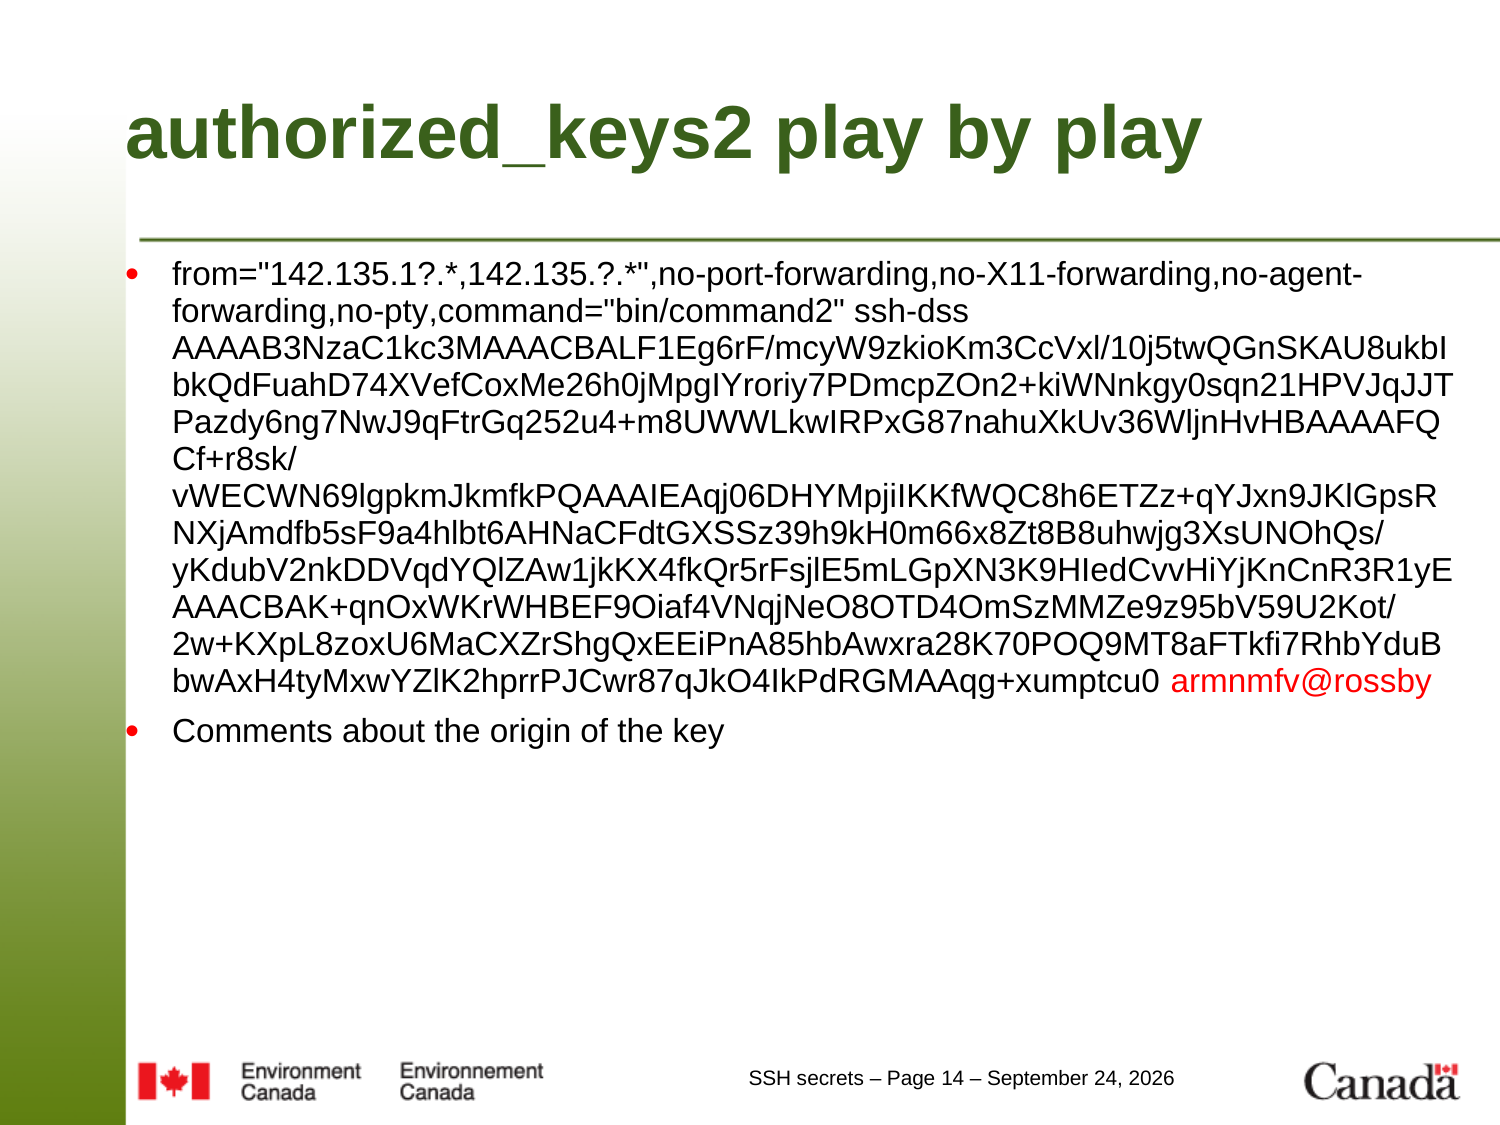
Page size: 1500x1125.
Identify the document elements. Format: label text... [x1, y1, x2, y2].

list from="142.135.1?.*,142.135.?.*",no-port-forwarding,no-X11-forwarding,no-agent-forwarding,no-pty,command="bin/command2" ssh-dss AAAAB3NzaC1kc3MAAACBALF1Eg6rF/mcyW9zkioKm3CcVxl/10j5twQGnSKAU8ukbIbkQdFuahD74XVefCoxMe26h0jMpgIYroriy7PDmcpZOn2+kiWNnkgy0sqn21HPVJqJJTPazdy6ng7NwJ9qFtrGq252u4+m8UWWLkwIRPxG87nahuXkUv36WljnHvHBAAAAFQCf+r8sk/vWECWN69lgpkmJkmfkPQAAAIEAqj06DHYMpjiIKKfWQC8h6ETZz+qYJxn9JKlGpsRNXjAmdfb5sF9a4hlbt6AHNaCFdtGXSSz39h9kH0m66x8Zt8B8uhwjg3XsUNOhQs/yKdubV2nkDDVqdYQlZAw1jkKX4fkQr5rFsjlE5mLGpXN3K9HIedCvvHiYjKnCnR3R1yEAAACBAK+qnOxWKrWHBEF9Oiaf4VNqjNeO8OTD4OmSzMMZe9z95bV59U2Kot/2w+KXpL8zoxU6MaCXZrShgQxEEiPnA85hbAwxra28K70POQ9MT8aFTkfi7RhbYduBbwAxH4tyMxwYZlK2hprrPJCwr87qJkO4IkPdRGMAAqg+xumptcu0 armnmfv@rossby Comments about the origin of the key [125, 255, 1463, 1009]
title authorized_keys2 play by play [125, 52, 1463, 213]
picture [0, 0, 1500, 1125]
